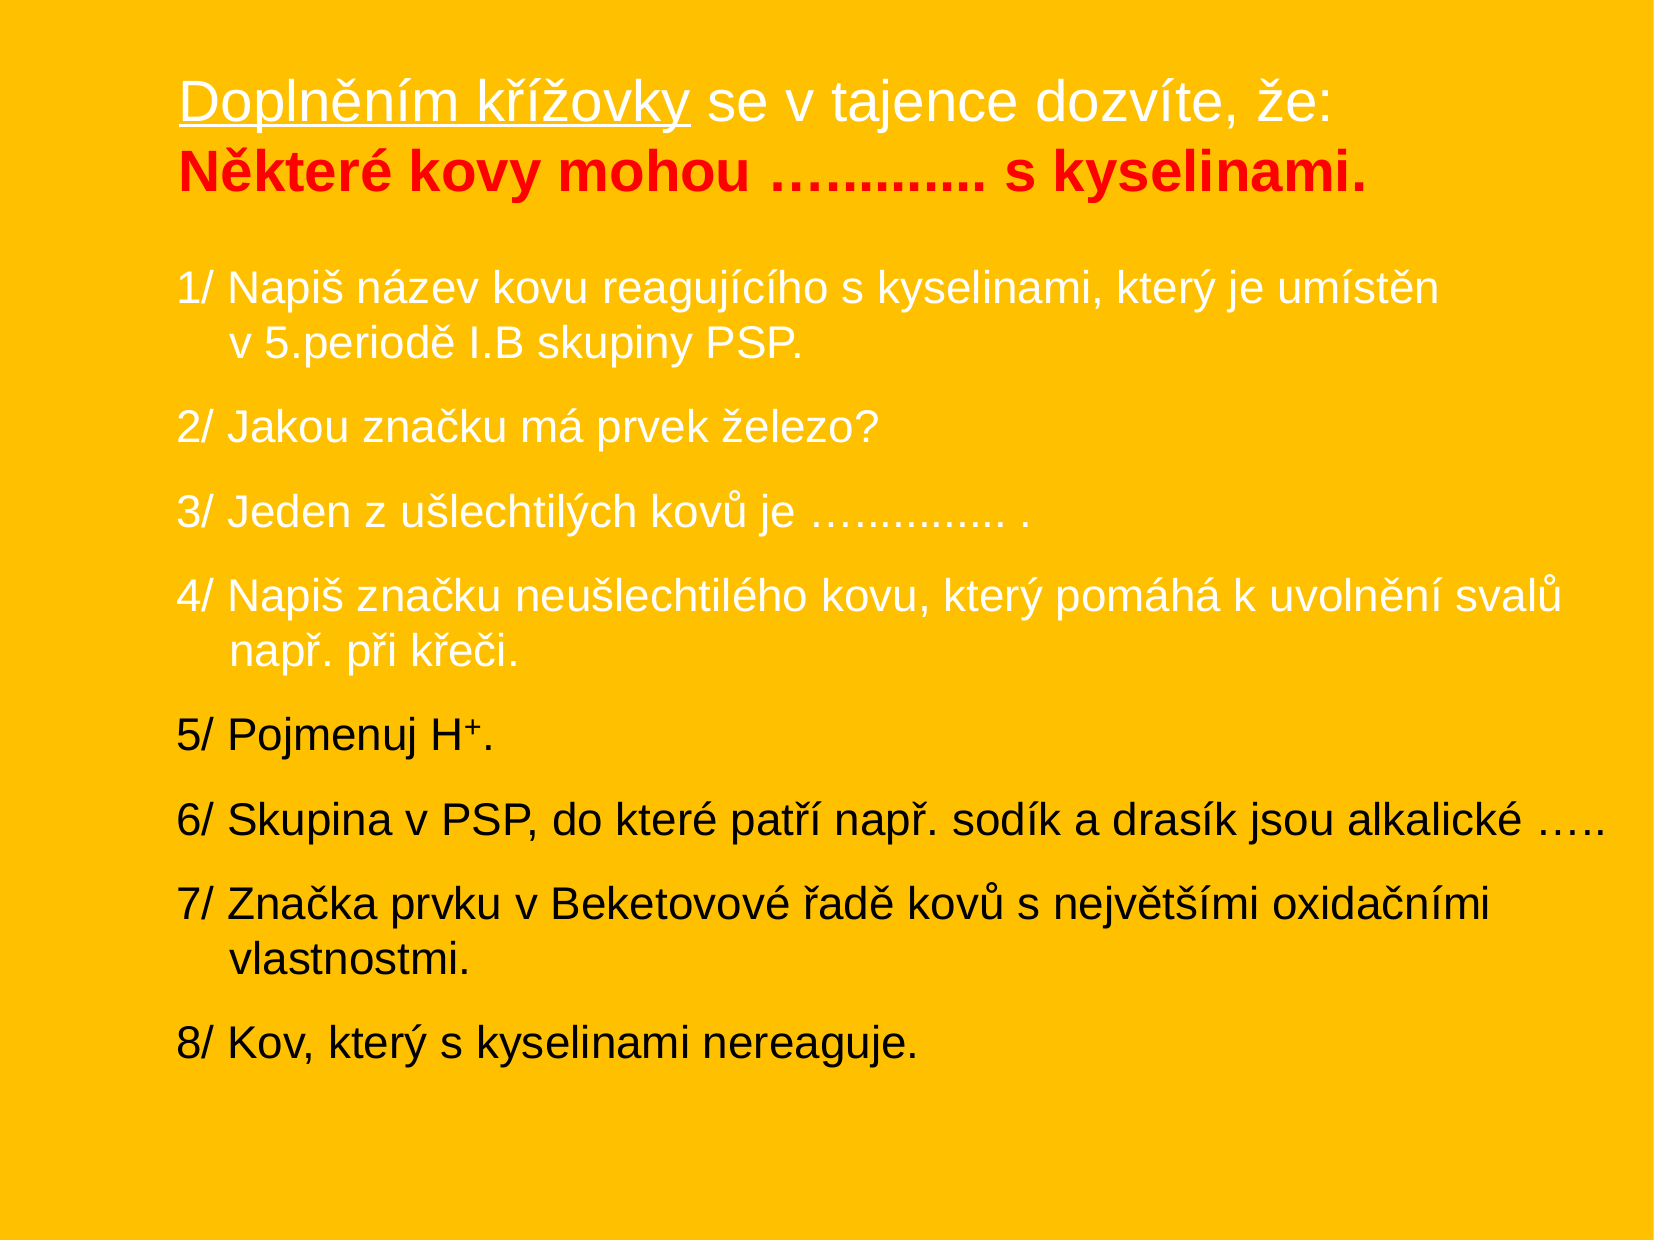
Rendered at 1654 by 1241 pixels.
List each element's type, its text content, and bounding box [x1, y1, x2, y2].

title Doplněním křížovky se v tajence dozvíte, že: Některé kovy mohou ….......... s kyselinami. [29, 29, 1518, 237]
list 1/ Napiš název kovu reagujícího s kyselinami, který je umístěn v 5.periodě I.B skupiny PSP. 2/ Jakou značku má prvek železo? 3/ Jeden z ušlechtilých kovů je …............ . 4/ Napiš značku neušlechtilého kovu, který pomáhá k uvolnění svalů např. při křeči. 5/ Pojmenuj H+. 6/ Skupina v PSP, do které patří např. sodík a drasík jsou alkalické ….. 7/ Značka prvku v Beketovové řadě kovů s největšími oxidačními vlastnostmi. 8/ Kov, který s kyselinami nereaguje. [87, 257, 1625, 1093]
